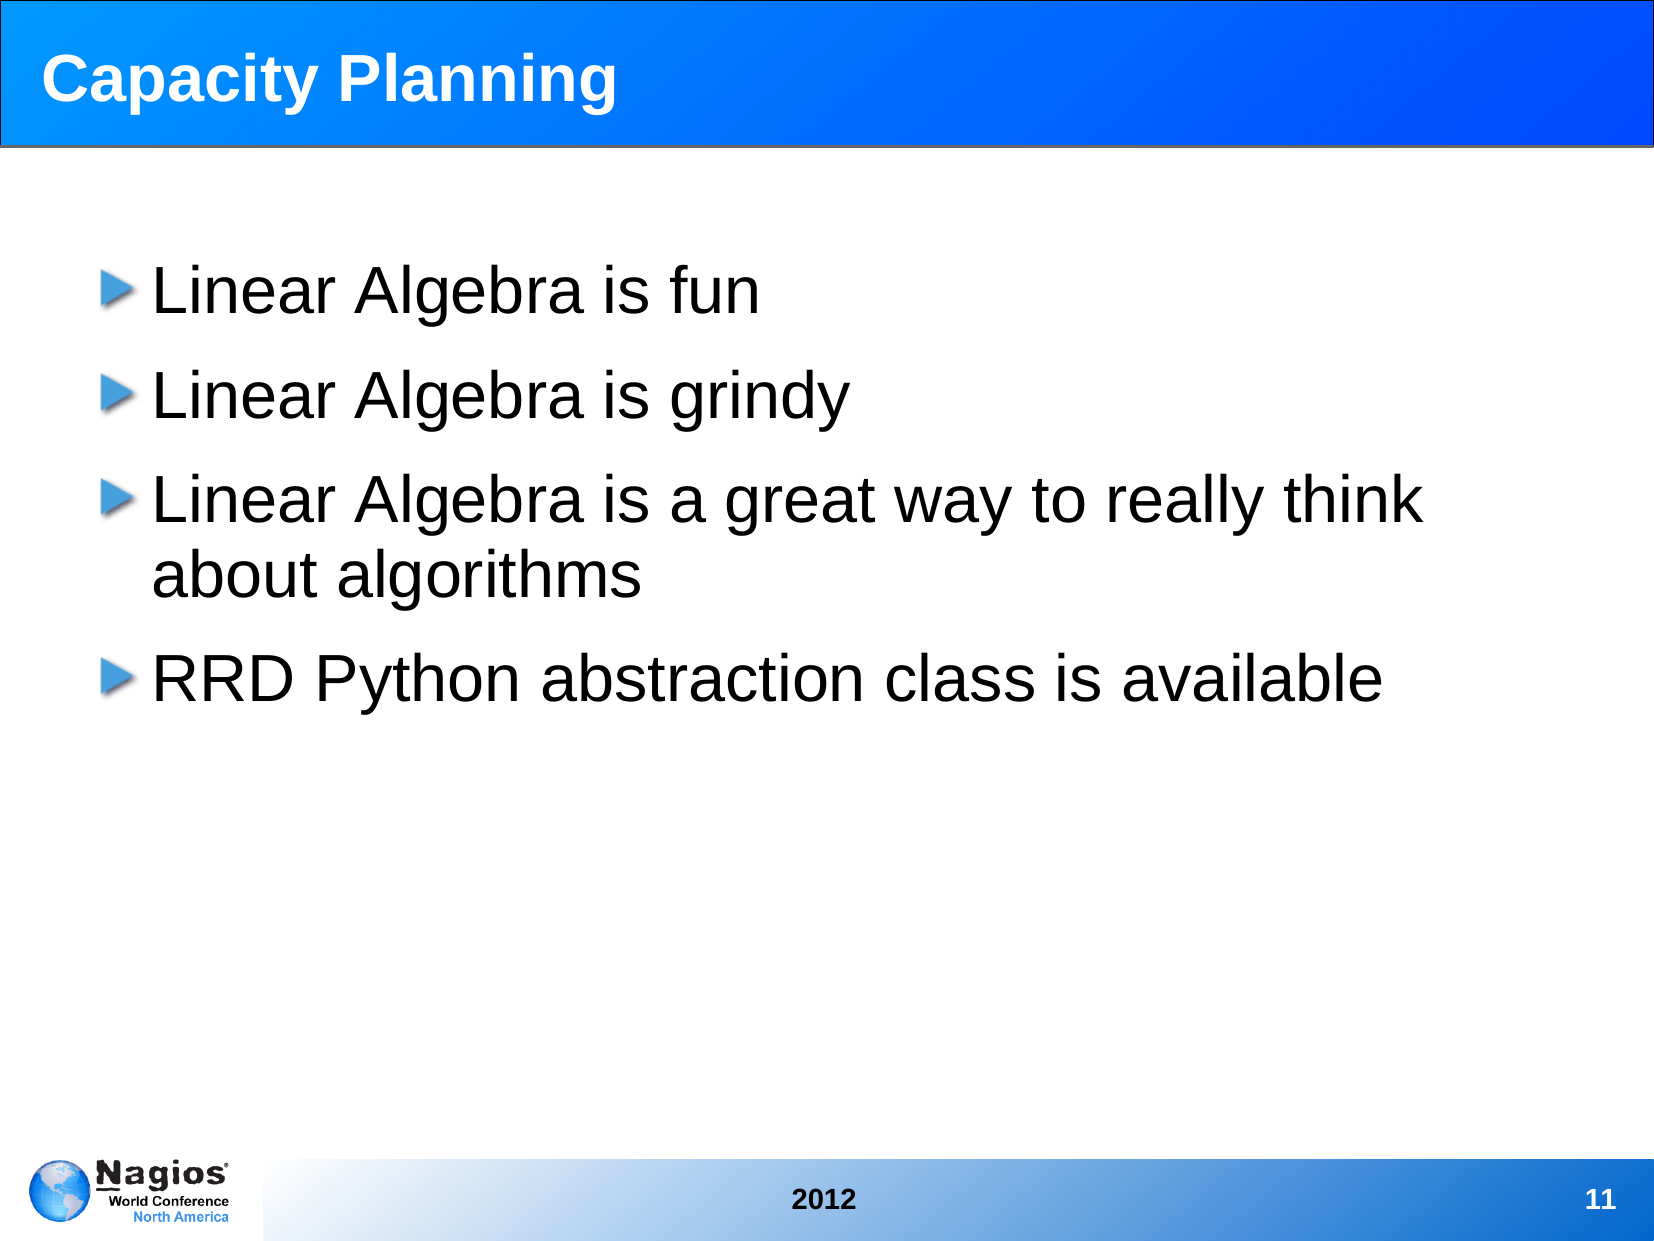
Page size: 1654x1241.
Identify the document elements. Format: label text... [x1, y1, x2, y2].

title Capacity Planning [41, 29, 1248, 127]
list Linear Algebra is fun Linear Algebra is grindy Linear Algebra is a great way to really think about algorithms RRD Python abstraction class is available [80, 253, 1569, 1072]
picture [29, 1159, 229, 1235]
